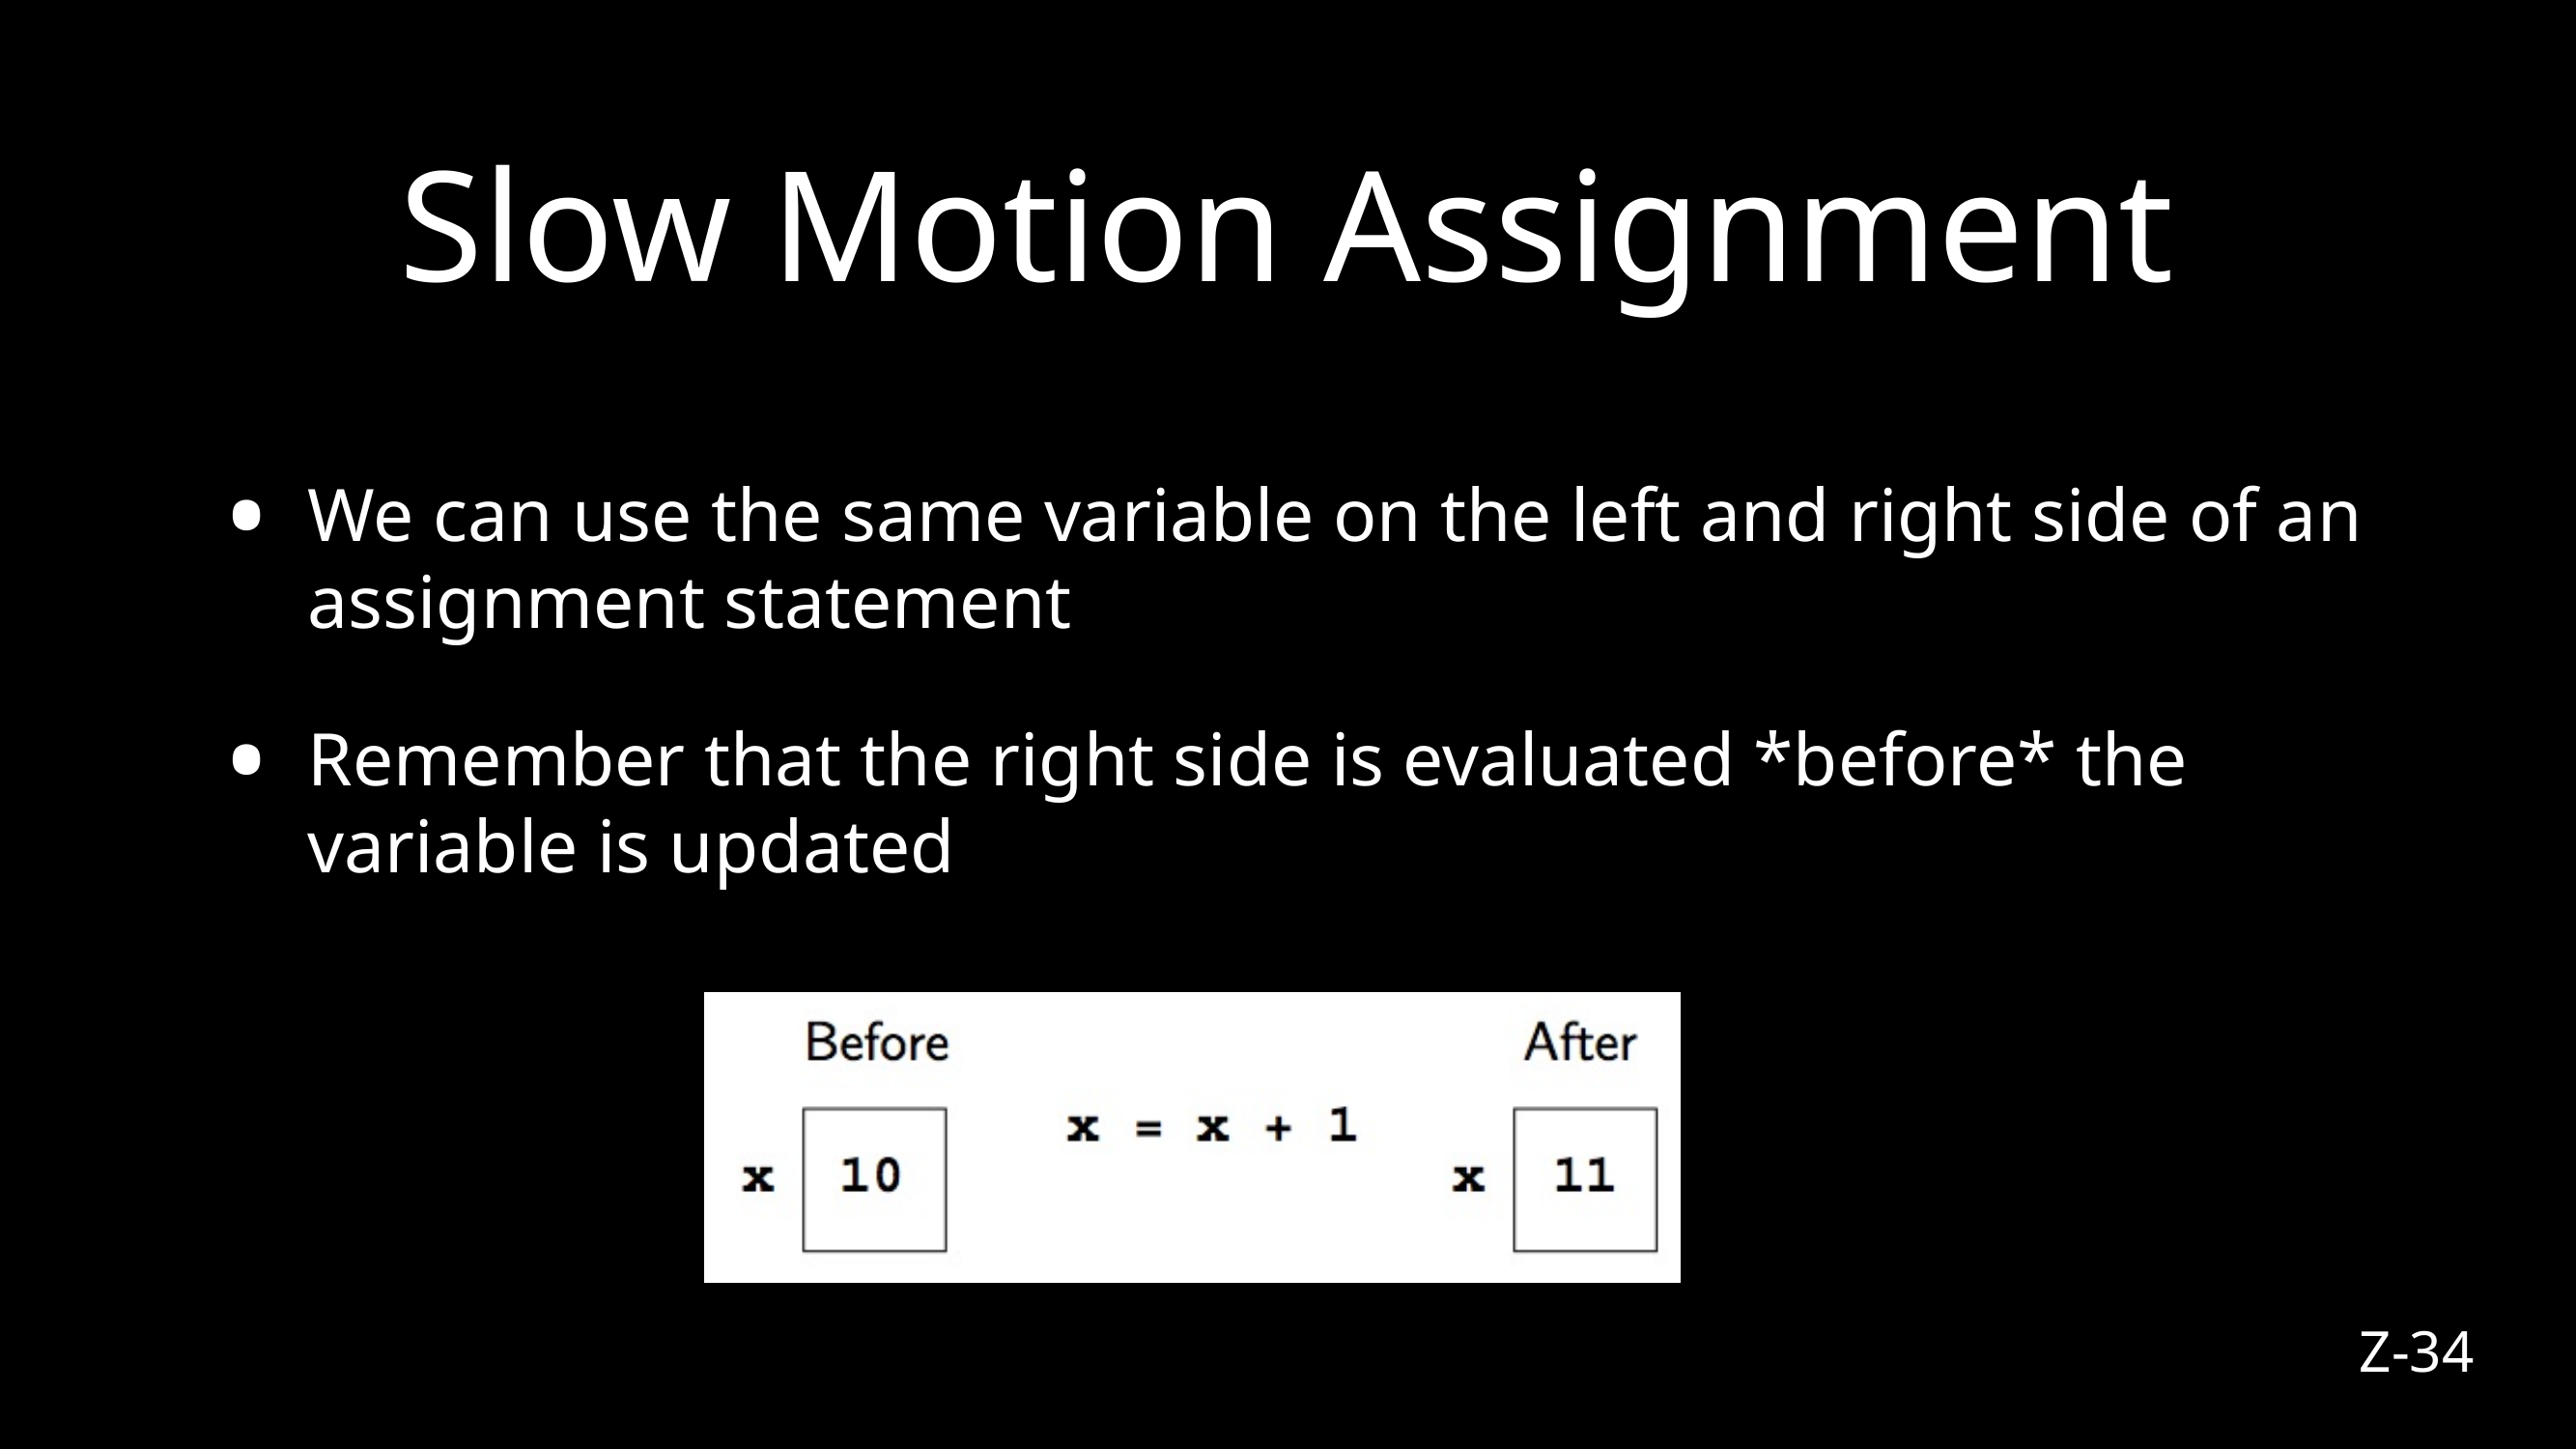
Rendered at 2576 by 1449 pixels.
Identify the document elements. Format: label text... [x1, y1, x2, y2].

title Slow Motion Assignment [183, 38, 2392, 403]
list We can use the same variable on the left and right side of an assignment statement Remember that the right side is evaluated *before* the variable is updated [183, 412, 2392, 945]
text_box Z-34 [2359, 1315, 2475, 1383]
picture [704, 992, 1681, 1283]
